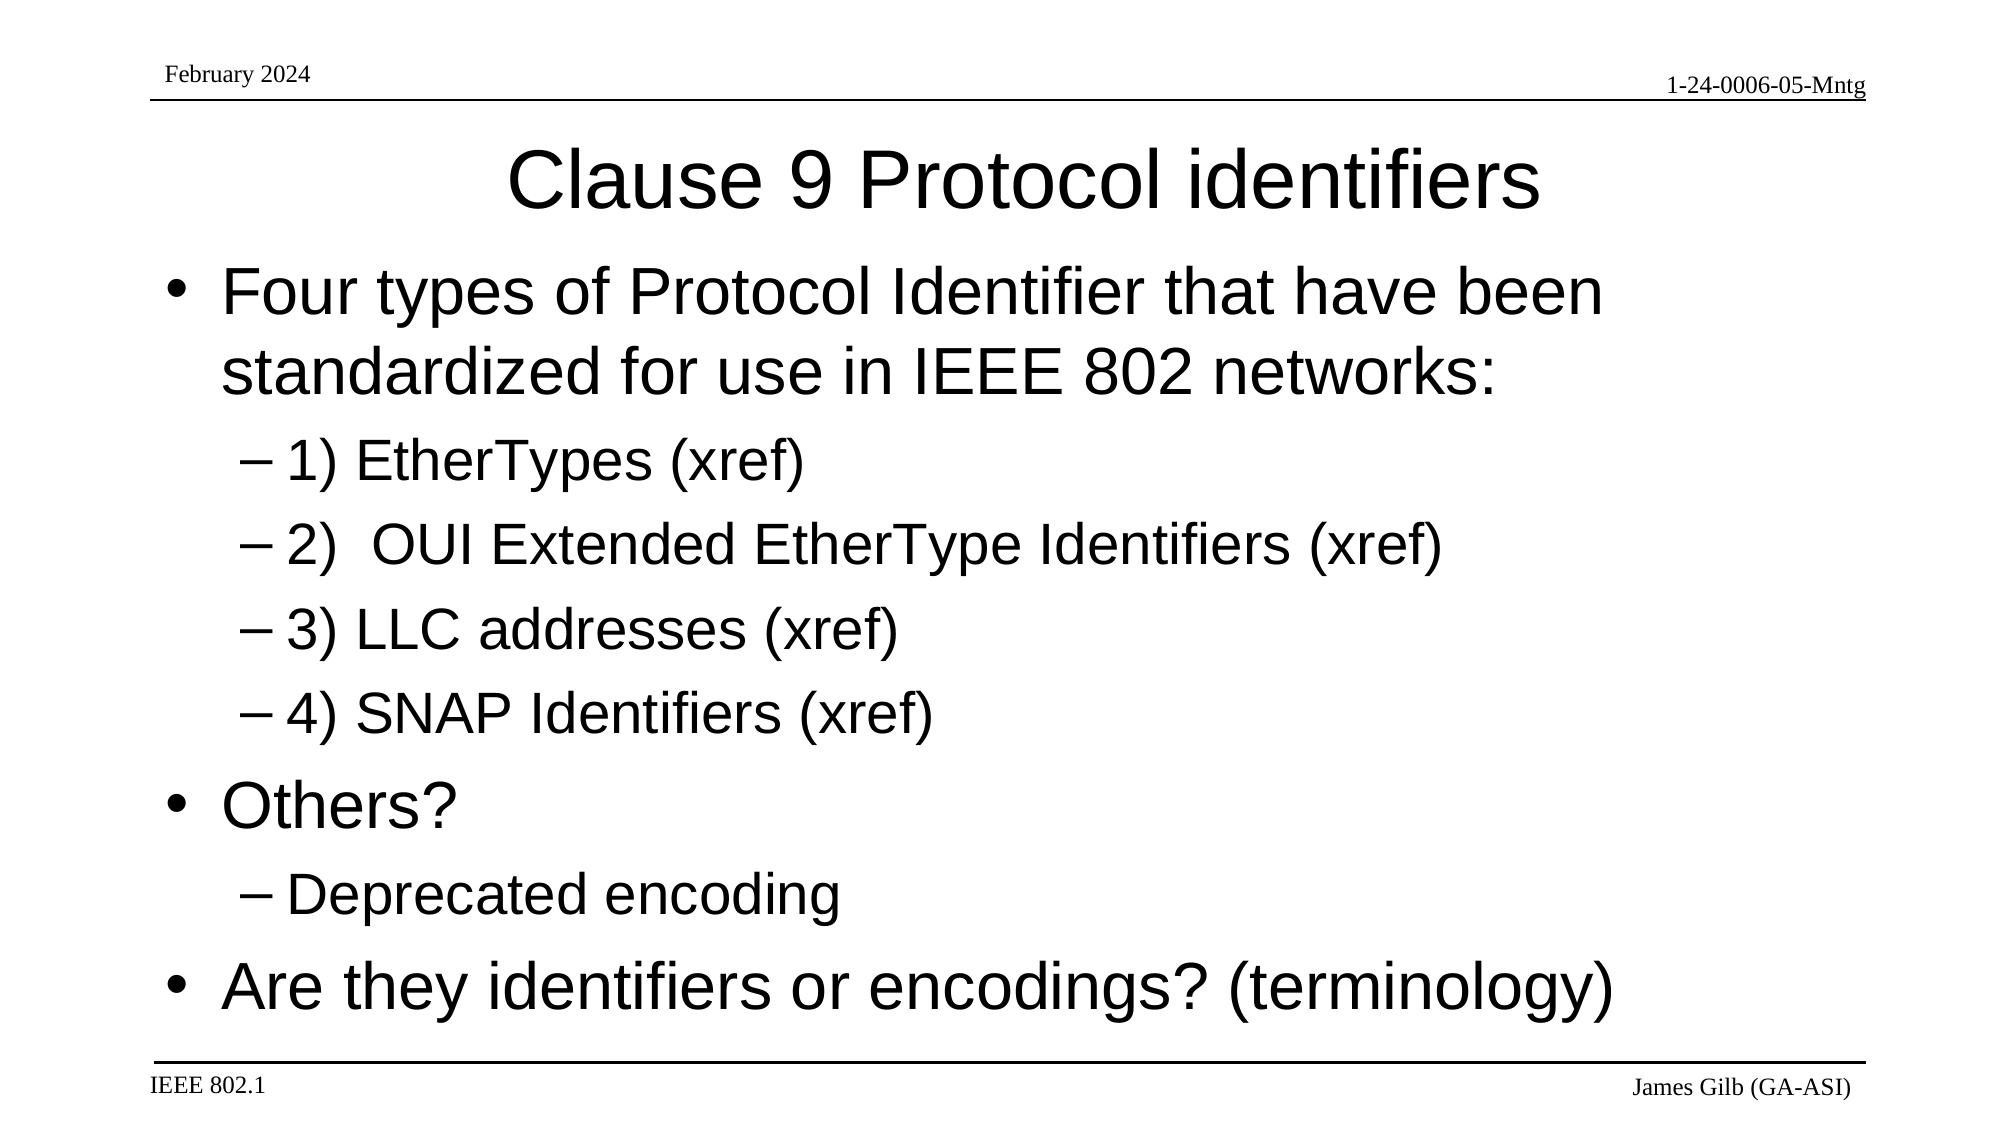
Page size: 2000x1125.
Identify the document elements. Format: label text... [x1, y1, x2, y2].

list Four types of Protocol Identifier that have been standardized for use in IEEE 802 networks: 1) EtherTypes (xref) 2) OUI Extended EtherType Identifiers (xref) 3) LLC addresses (xref) 4) SNAP Identifiers (xref) Others? Deprecated encoding Are they identifiers or encodings? (terminology) [149, 239, 1900, 1051]
title Clause 9 Protocol identifiers [149, 112, 1900, 238]
